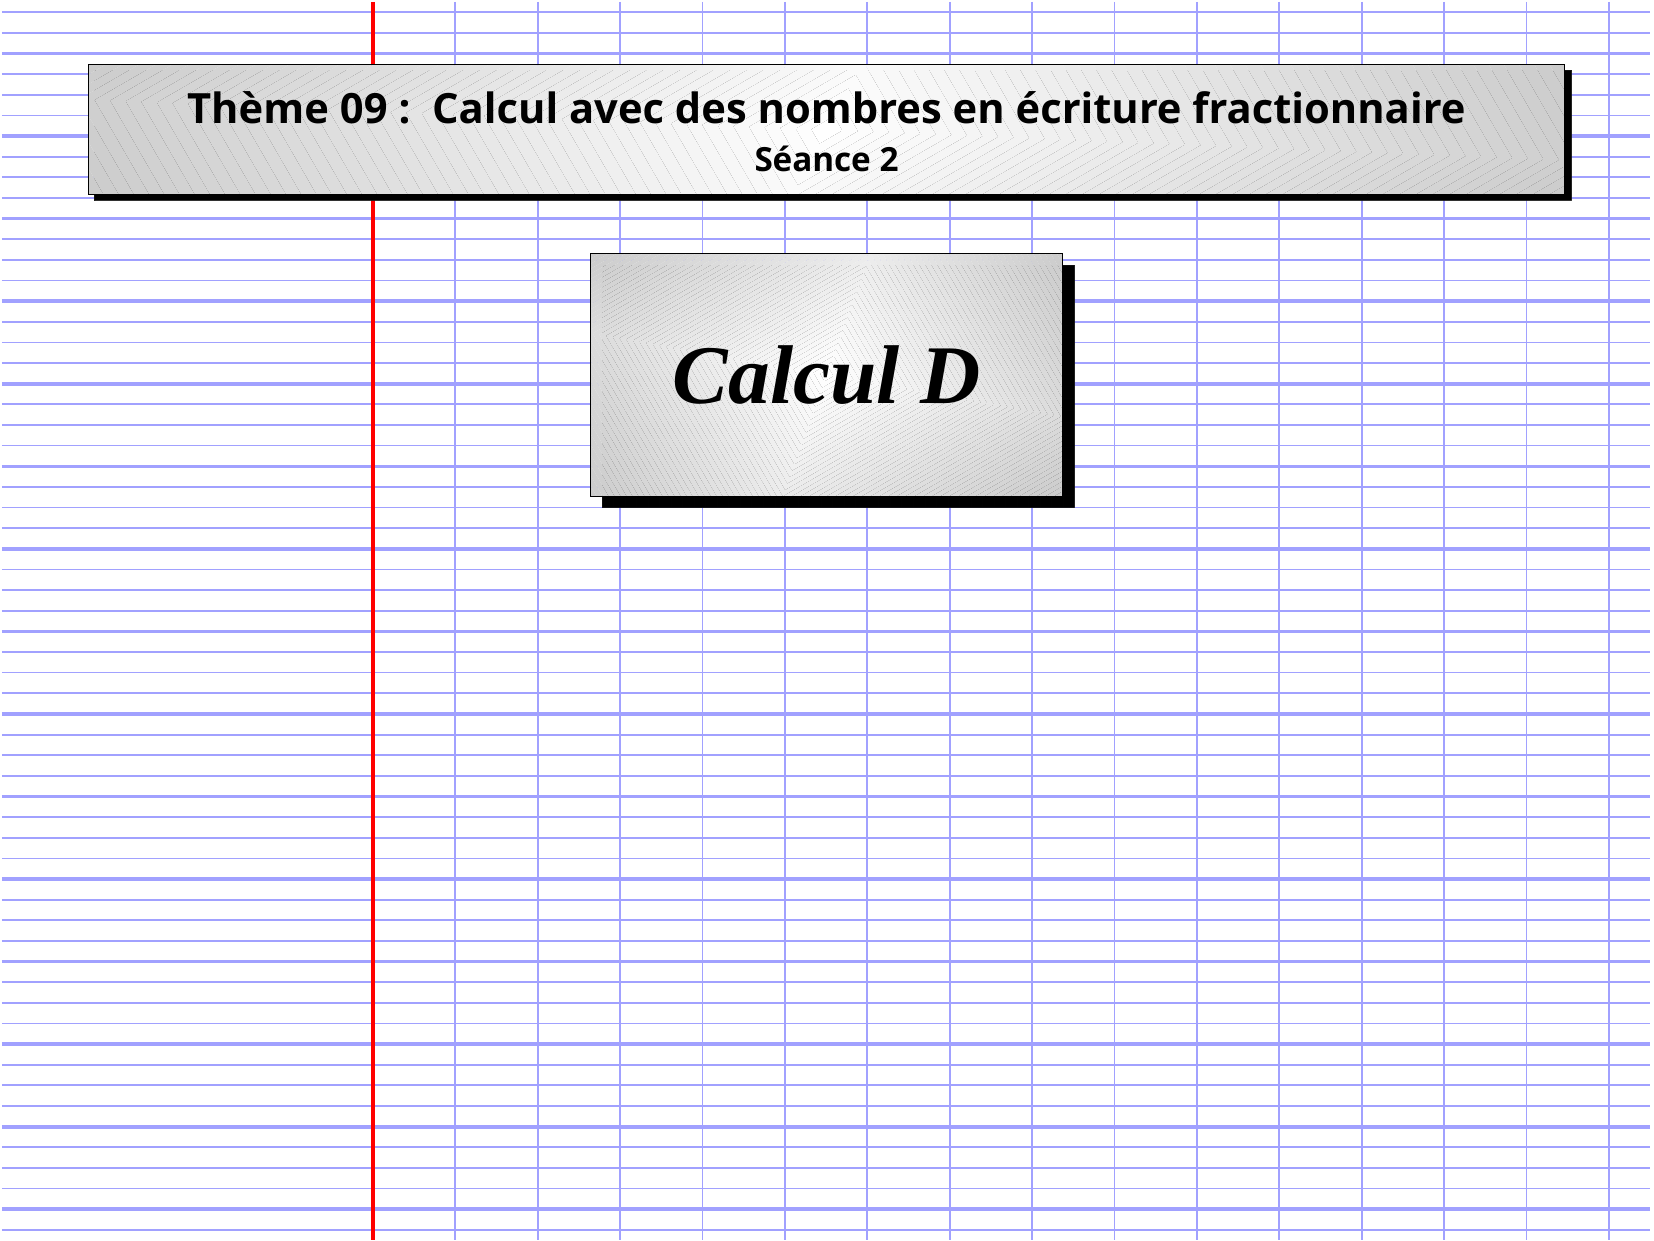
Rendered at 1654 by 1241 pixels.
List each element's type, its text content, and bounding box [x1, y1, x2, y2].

text_box Thème 09 : Calcul avec des nombres en écriture fractionnaire Séance 2 [88, 64, 1565, 195]
picture [0, 0, 1654, 1241]
text_box Calcul D [590, 253, 1063, 497]
